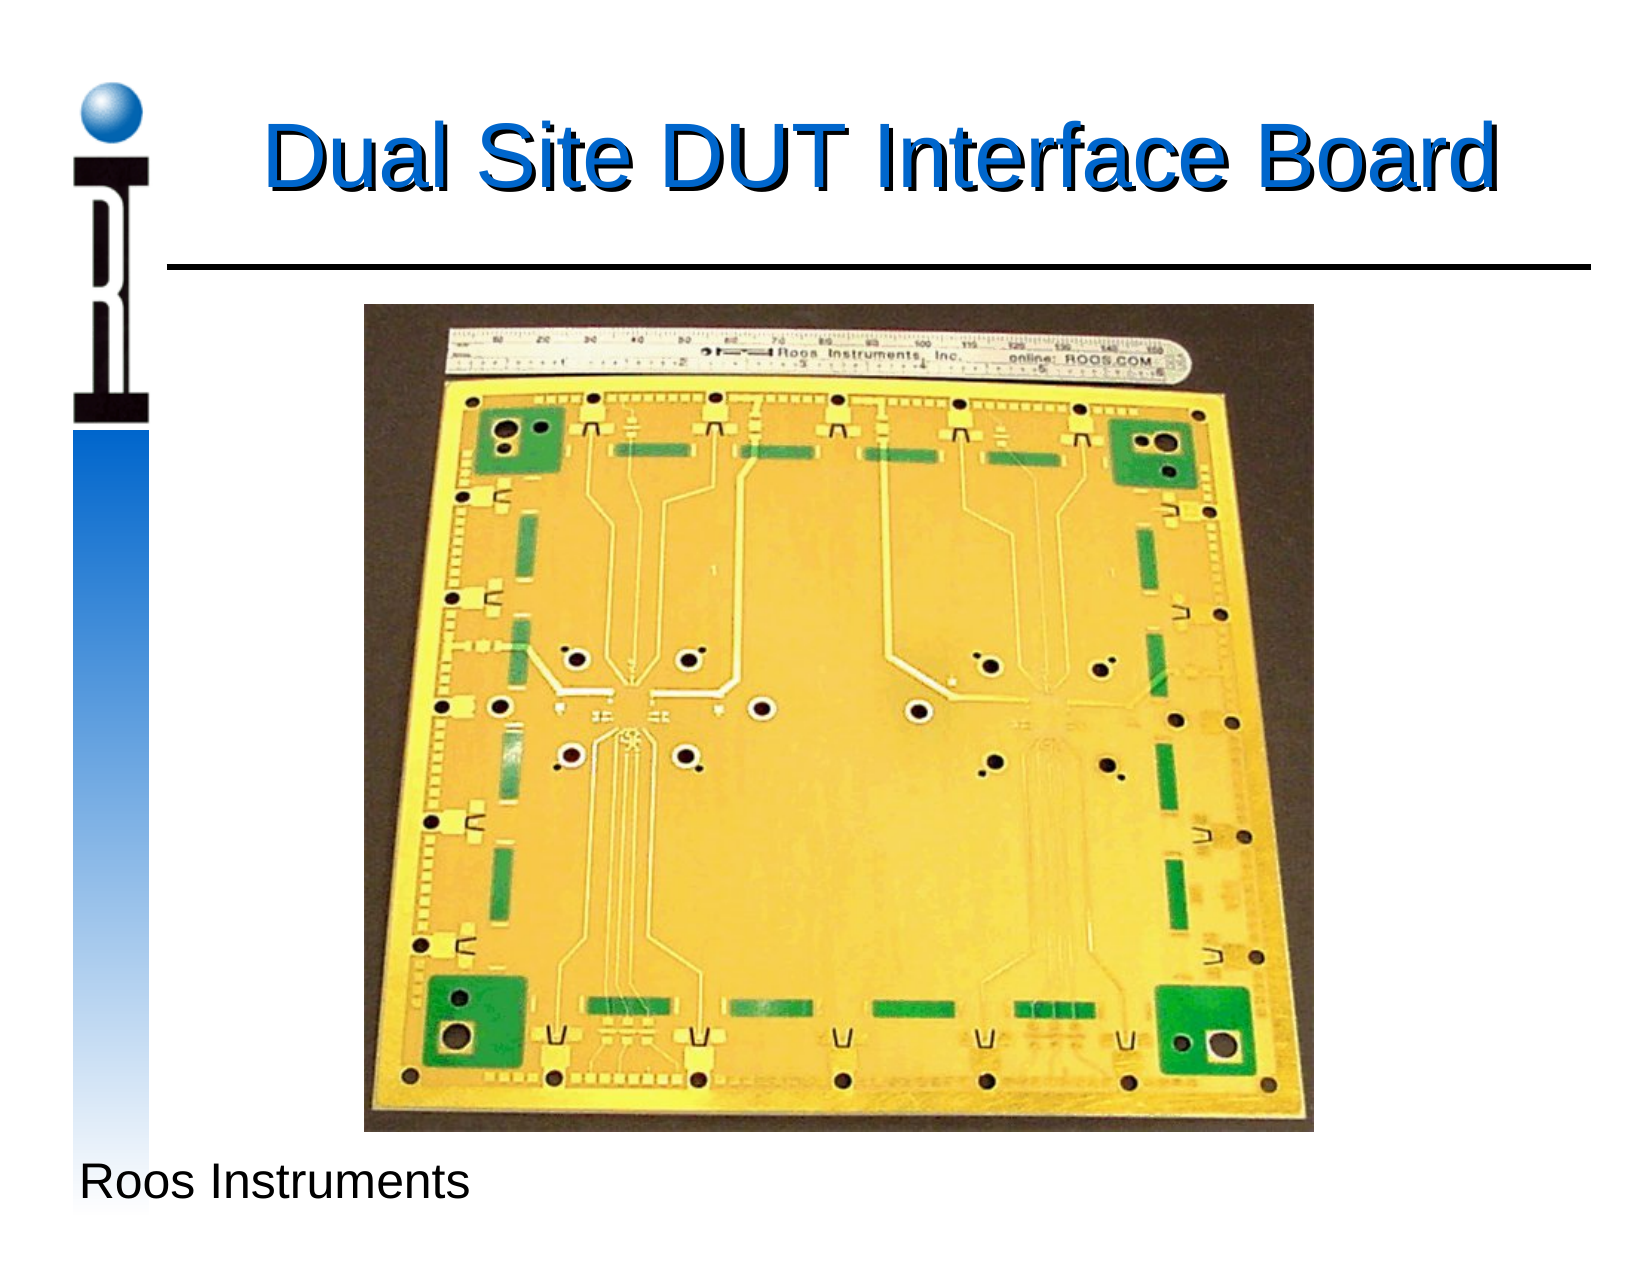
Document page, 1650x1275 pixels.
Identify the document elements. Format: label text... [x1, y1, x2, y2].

picture [364, 304, 1314, 1132]
picture [69, 78, 154, 430]
title Dual Site DUT Interface Board [171, 66, 1591, 245]
